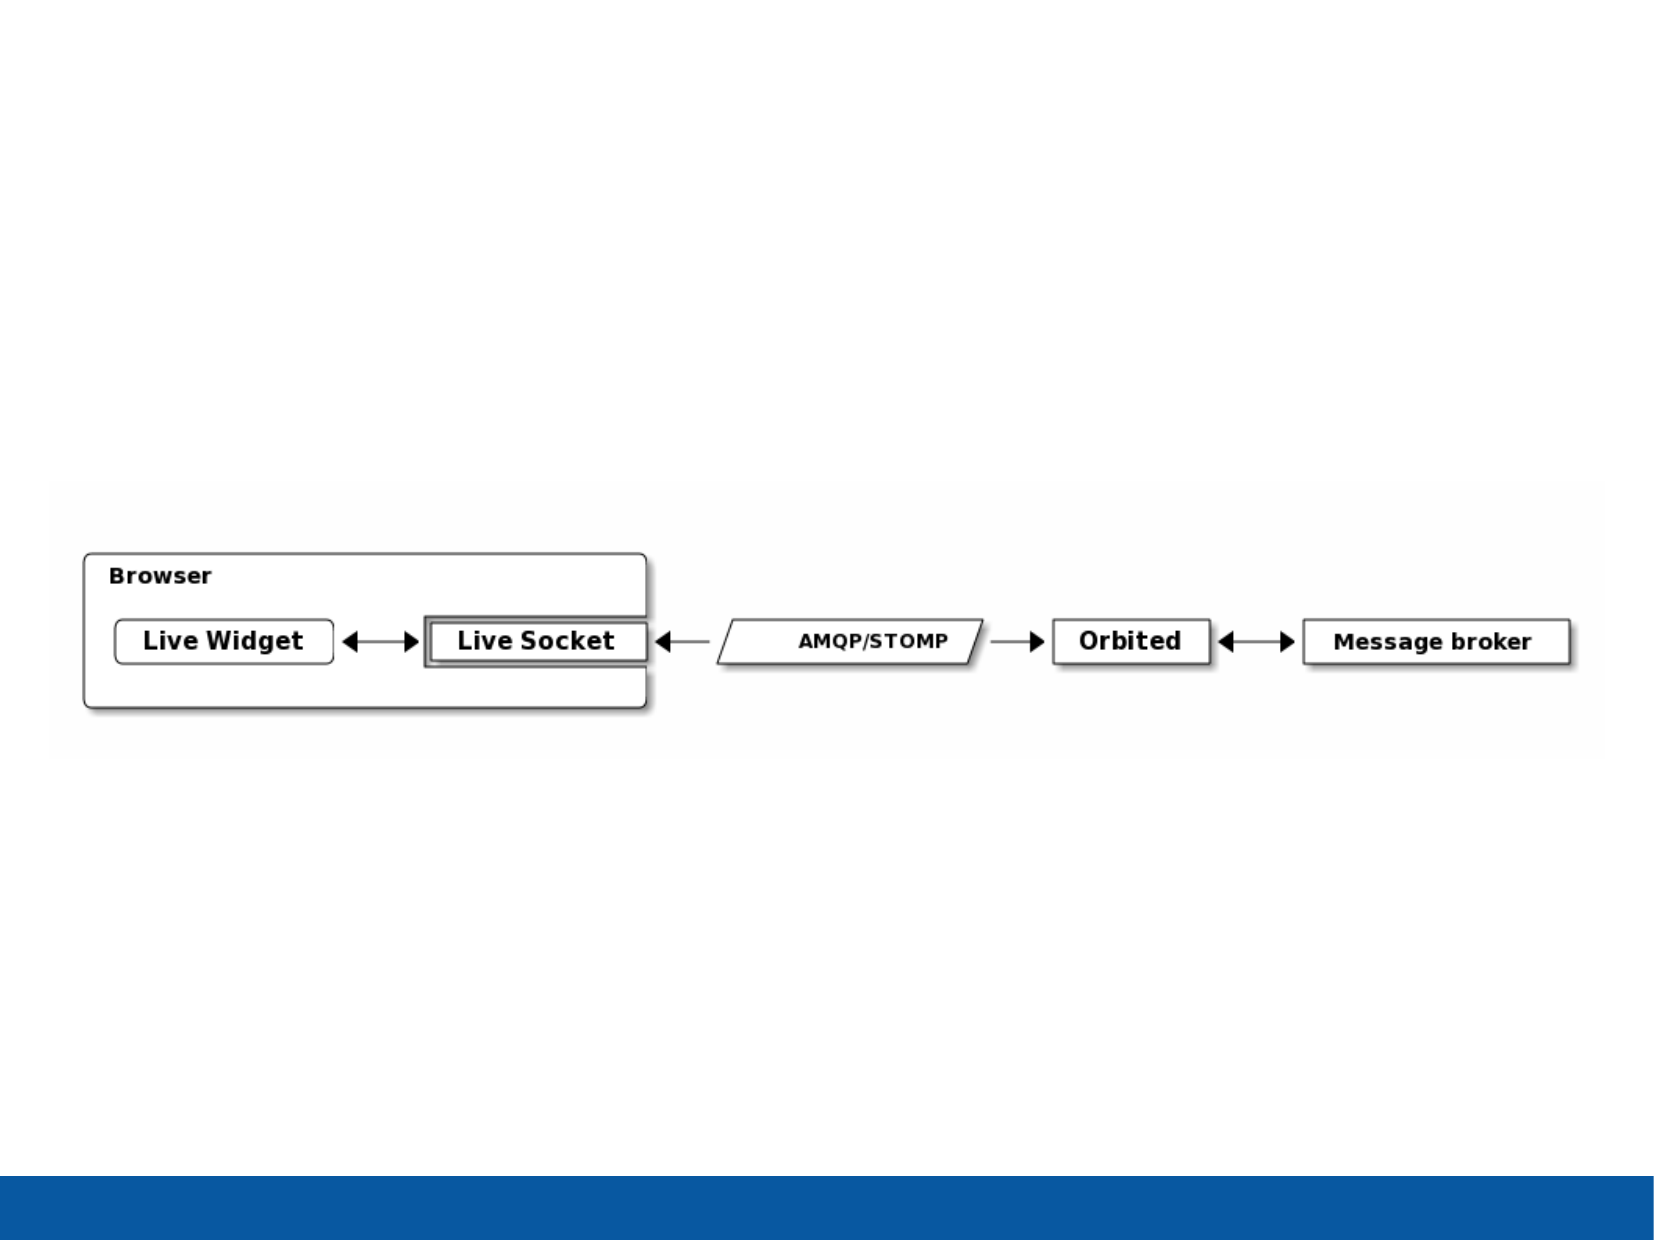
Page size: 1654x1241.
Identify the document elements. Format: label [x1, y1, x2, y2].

picture [45, 477, 1609, 763]
picture [0, 1176, 1654, 1240]
